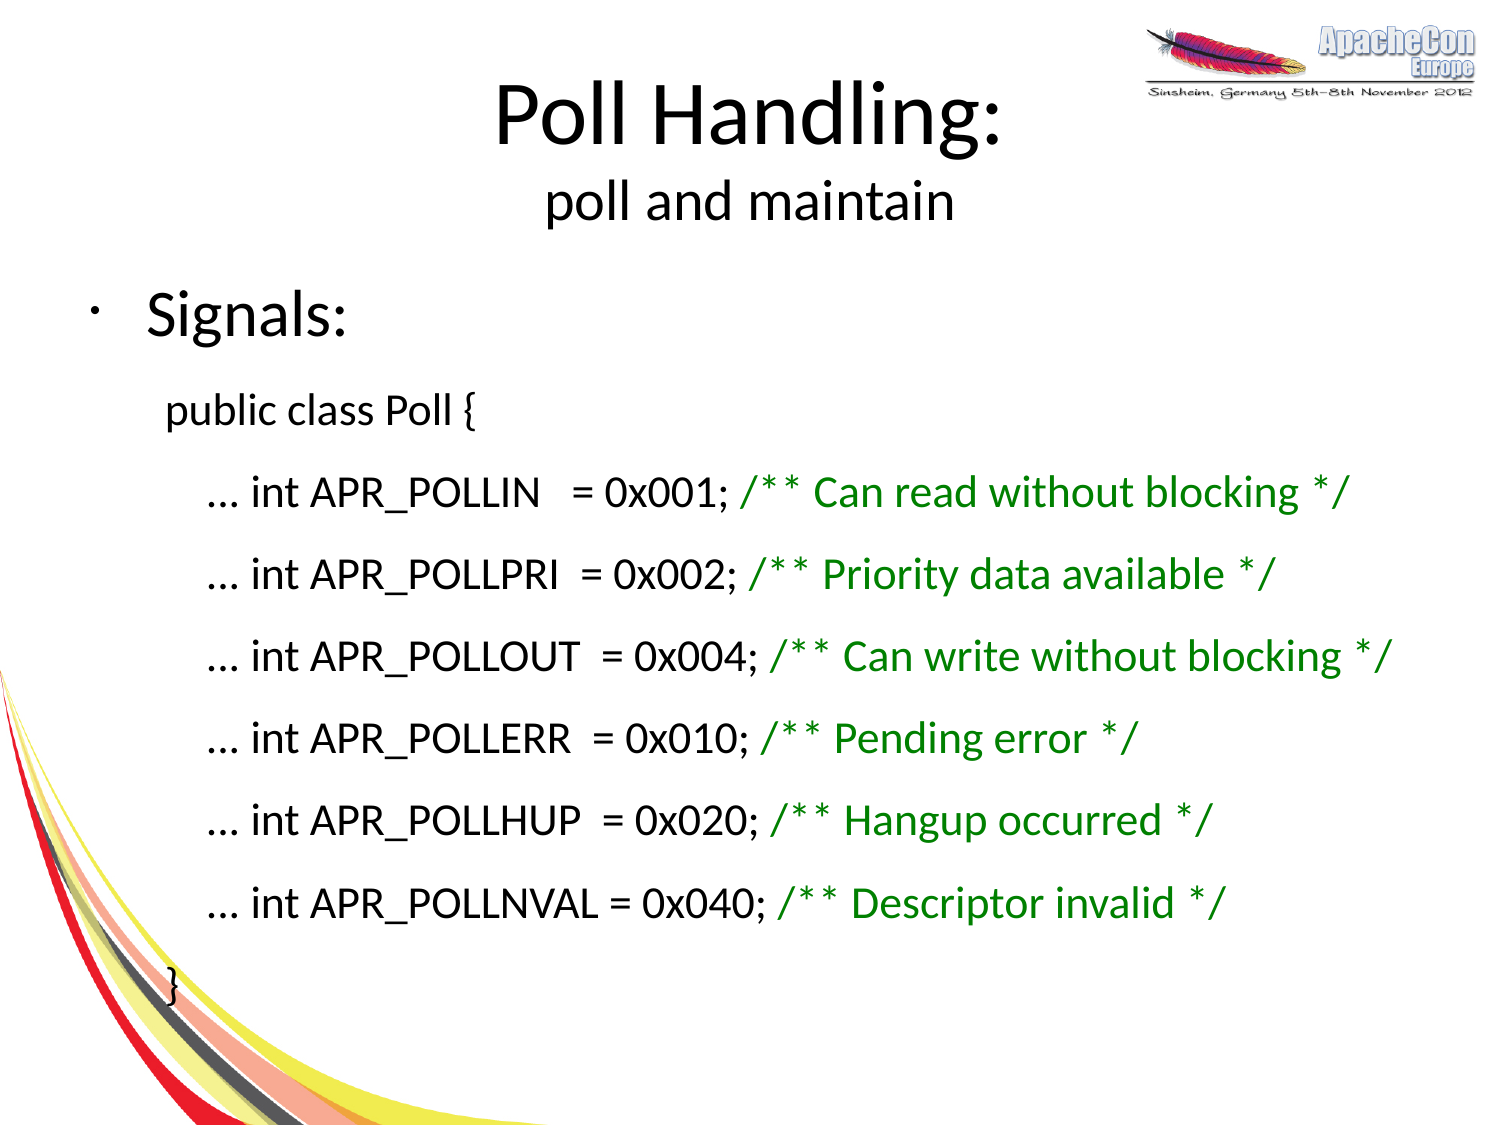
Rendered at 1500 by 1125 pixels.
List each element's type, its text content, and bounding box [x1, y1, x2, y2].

title Poll Handling: poll and maintain [75, 45, 1425, 233]
list Signals: public class Poll { ... int APR_POLLIN = 0x001; /** Can read without blocking */ ... int APR_POLLPRI = 0x002; /** Priority data available */ ... int APR_POLLOUT = 0x004; /** Can write without blocking */ ... int APR_POLLERR = 0x010; /** Pending error */ ... int APR_POLLHUP = 0x020; /** Hangup occurred */ ... int APR_POLLNVAL = 0x040; /** Descriptor invalid */ } But it is possible: signal = APR_POLLIN | APR_POLLERR; signal = APR_POLLHUP | APR_POLLERR; signal = APR_POLLIN | APR_POLLHUP; signal = APR_POLLIN | APR_POLLHUP; signal = APR_POLLOUT | APR_POLLERR; etc… [75, 262, 1425, 1005]
picture [0, 0, 1500, 1125]
